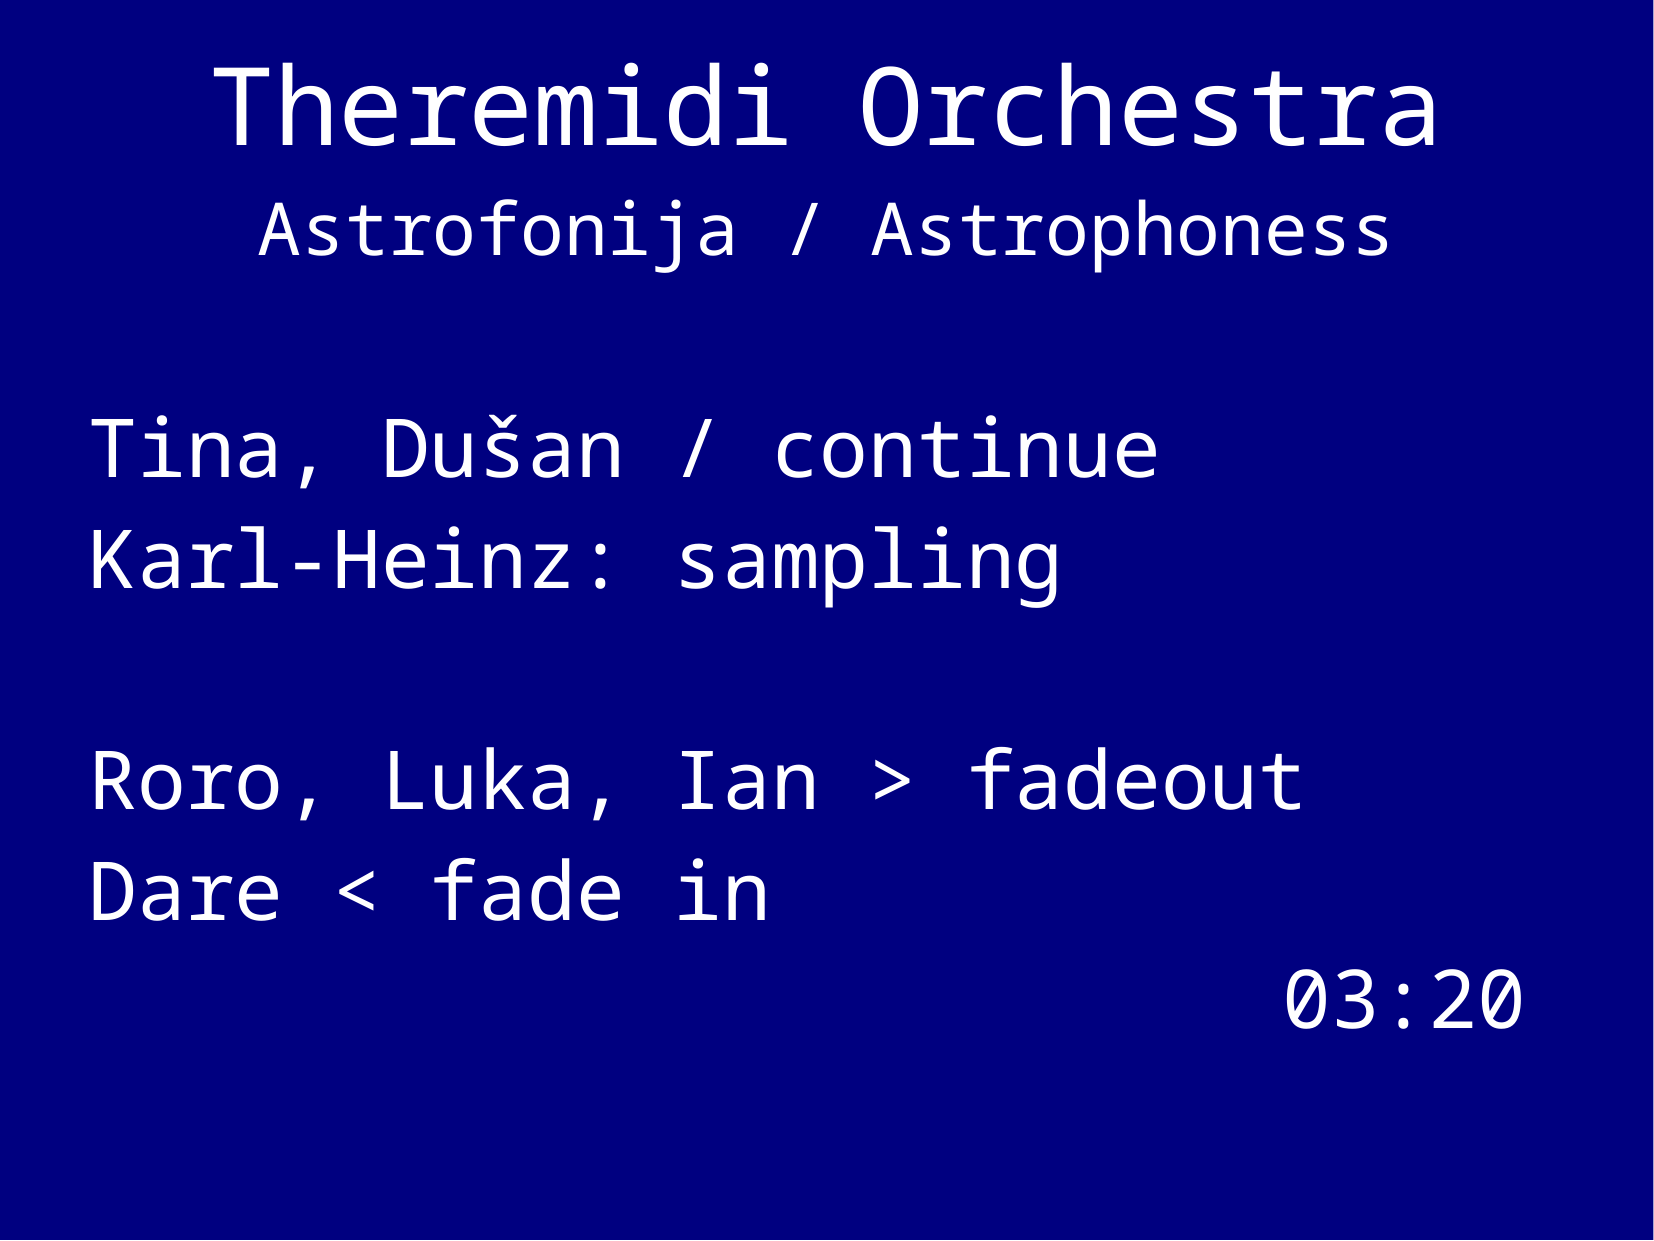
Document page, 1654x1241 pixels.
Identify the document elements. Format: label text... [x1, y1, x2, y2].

text_box 03:20 [1282, 900, 1620, 1096]
subtitle Tina, Dušan / continue Karl-Heinz: sampling Roro, Luka, Ian > fadeout Dare < fade in [88, 272, 1566, 1063]
title Theremidi Orchestra Astrofonija / Astrophoness [82, 49, 1571, 257]
